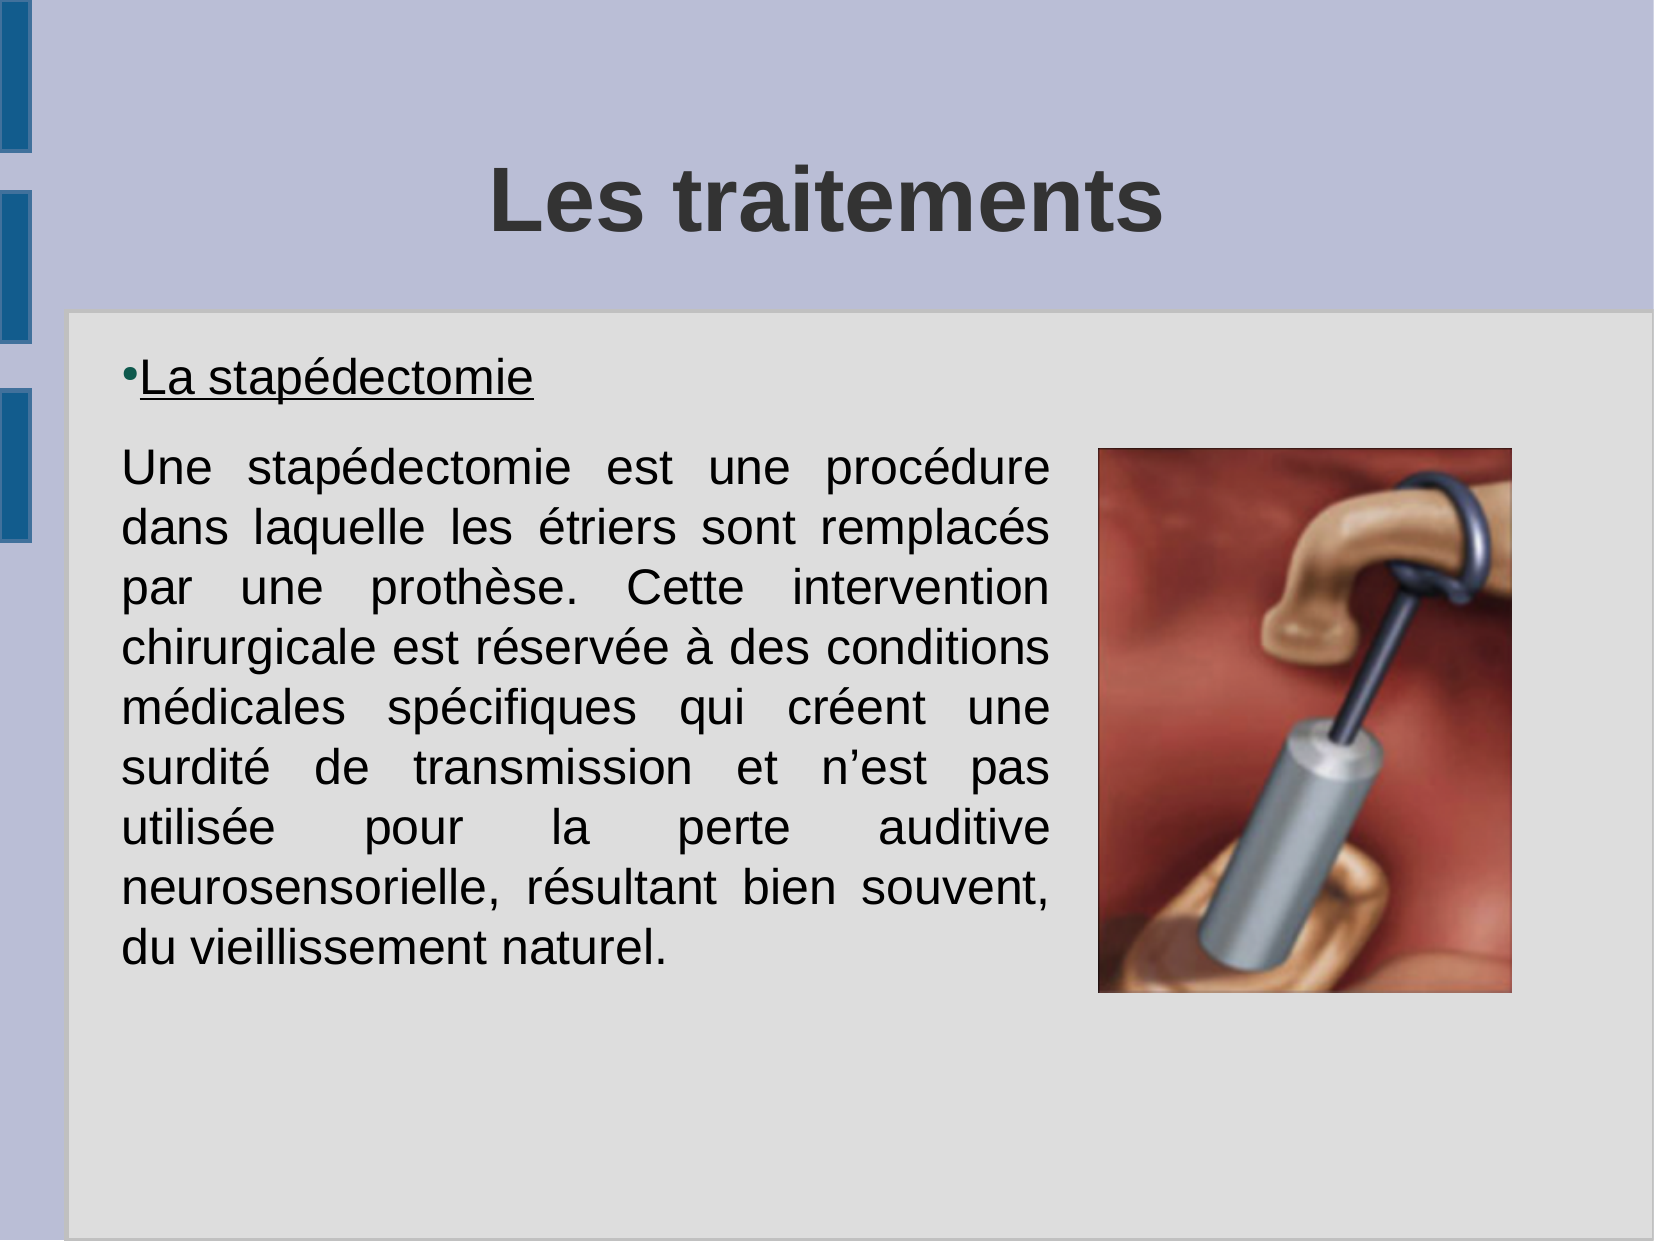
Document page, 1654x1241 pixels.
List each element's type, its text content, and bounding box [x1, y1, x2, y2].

list La stapédectomie Une stapédectomie est une procédure dans laquelle les étriers sont remplacés par une prothèse. Cette intervention chirurgicale est réservée à des conditions médicales spécifiques qui créent une surdité de transmission et n’est pas utilisée pour la perte auditive neurosensorielle, résultant bien souvent, du vieillissement naturel. [121, 344, 1052, 1127]
picture [1098, 448, 1512, 993]
title Les traitements [121, 91, 1534, 299]
